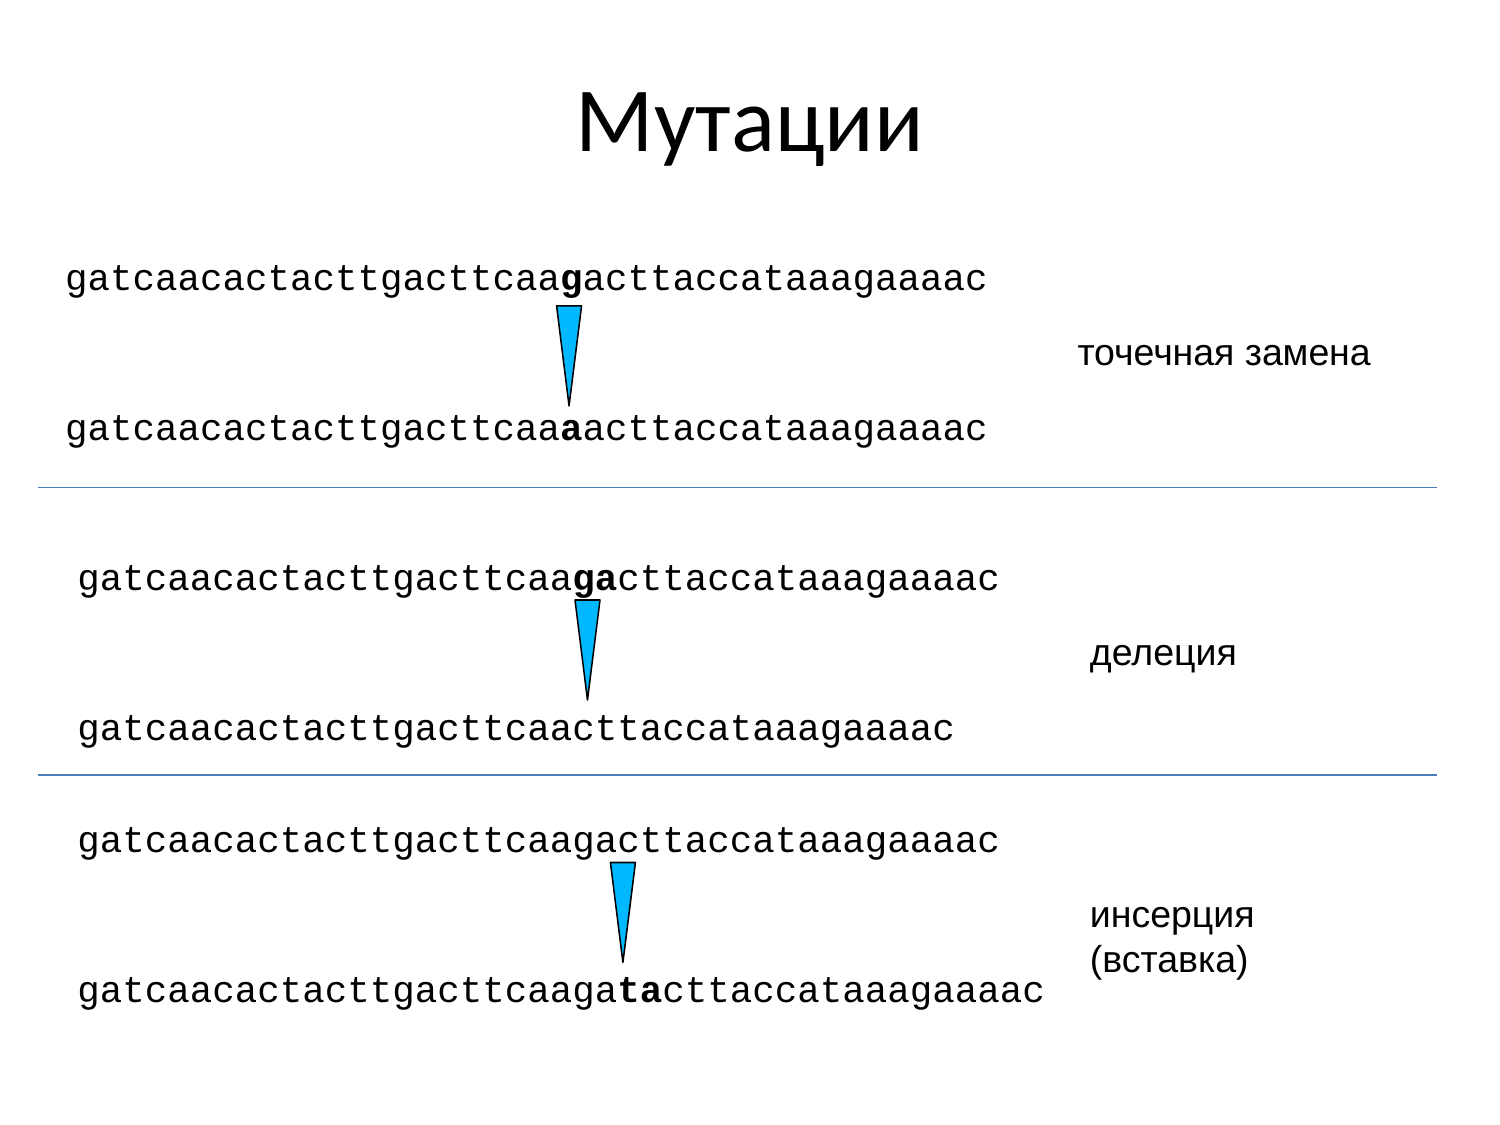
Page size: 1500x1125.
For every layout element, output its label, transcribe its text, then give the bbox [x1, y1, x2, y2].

text_box инсерция (вставка) [1074, 875, 1413, 988]
text_box gatcaacactacttgacttcaaaacttaccataaagaaaac [50, 387, 1013, 456]
text_box делеция [1074, 612, 1413, 681]
text_box gatcaacactacttgacttcaagacttaccataaagaaaac [62, 537, 1051, 606]
text_box gatcaacactacttgacttcaagacttaccataaagaaaac [49, 237, 1050, 306]
title Мутации [75, 45, 1425, 233]
text_box [610, 862, 636, 963]
text_box [556, 305, 582, 406]
text_box точечная замена [1062, 312, 1400, 381]
text_box gatcaacactacttgacttcaacttaccataaagaaaac [62, 687, 1051, 756]
text_box [575, 600, 601, 700]
text_box gatcaacactacttgacttcaagacttaccataaagaaaac [62, 800, 1088, 868]
text_box gatcaacactacttgacttcaagatacttaccataaagaaaac [62, 950, 1075, 1018]
